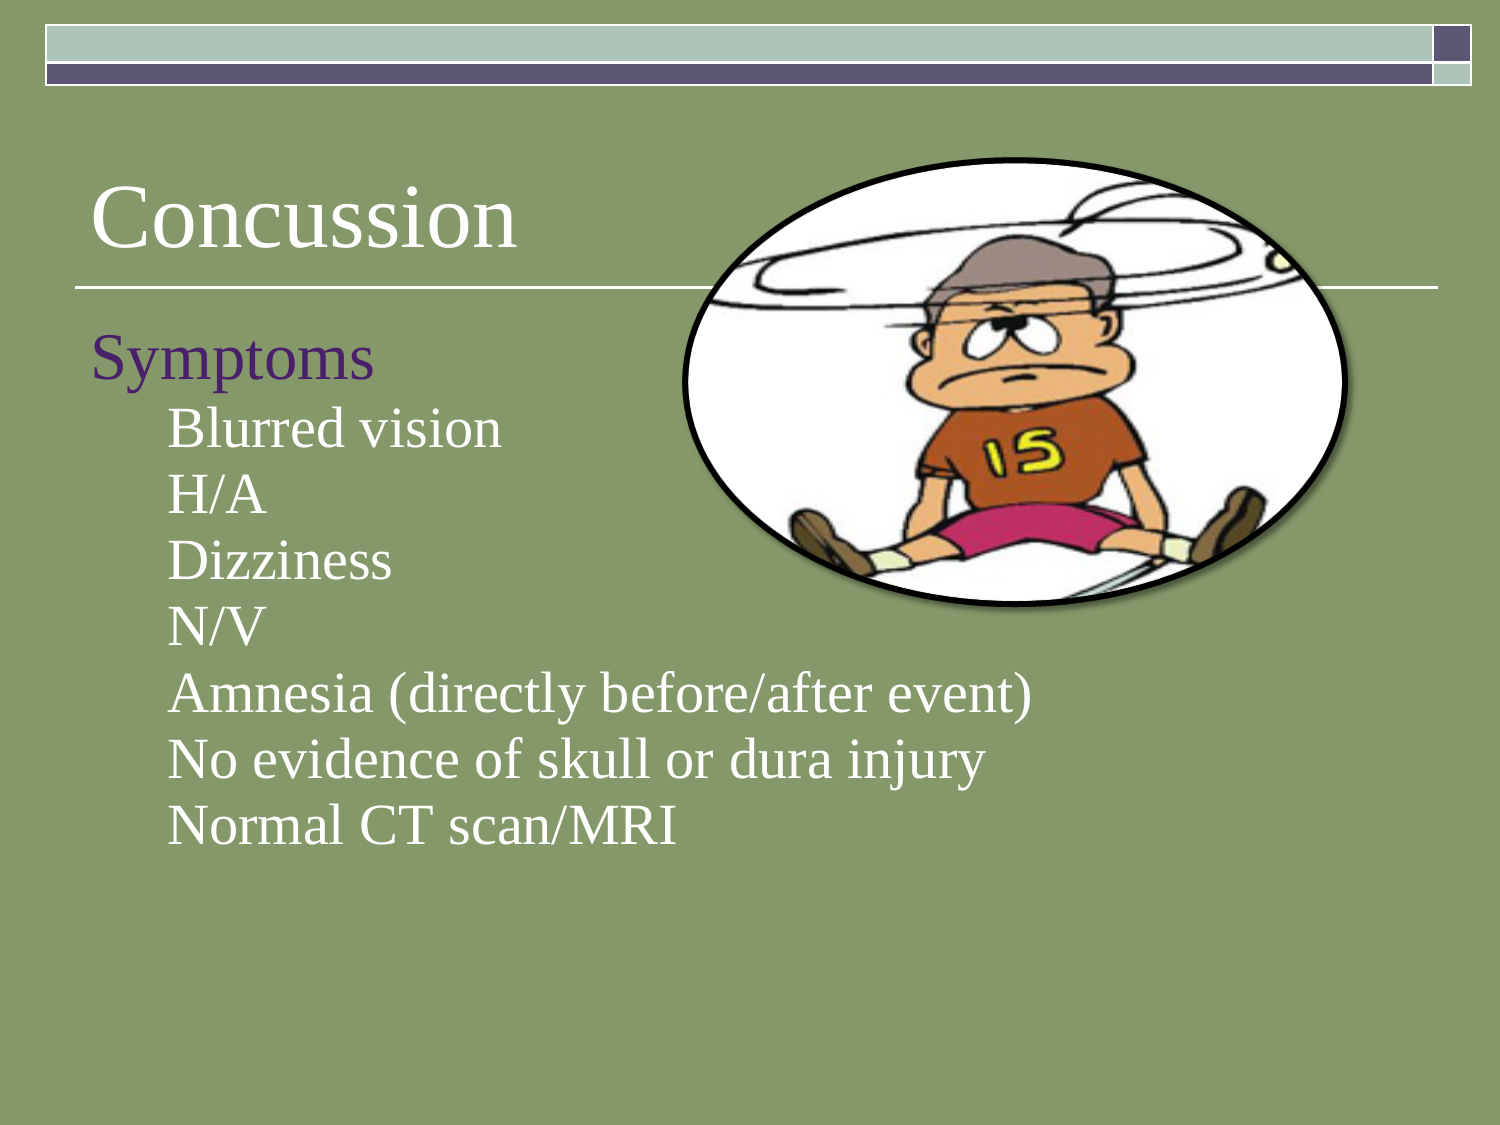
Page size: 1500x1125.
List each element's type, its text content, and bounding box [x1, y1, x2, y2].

list Symptoms Blurred vision H/A Dizziness N/V Amnesia (directly before/after event) No evidence of skull or dura injury Normal CT scan/MRI [75, 324, 1426, 1006]
picture [676, 151, 1362, 621]
title Concussion [75, 87, 1426, 275]
